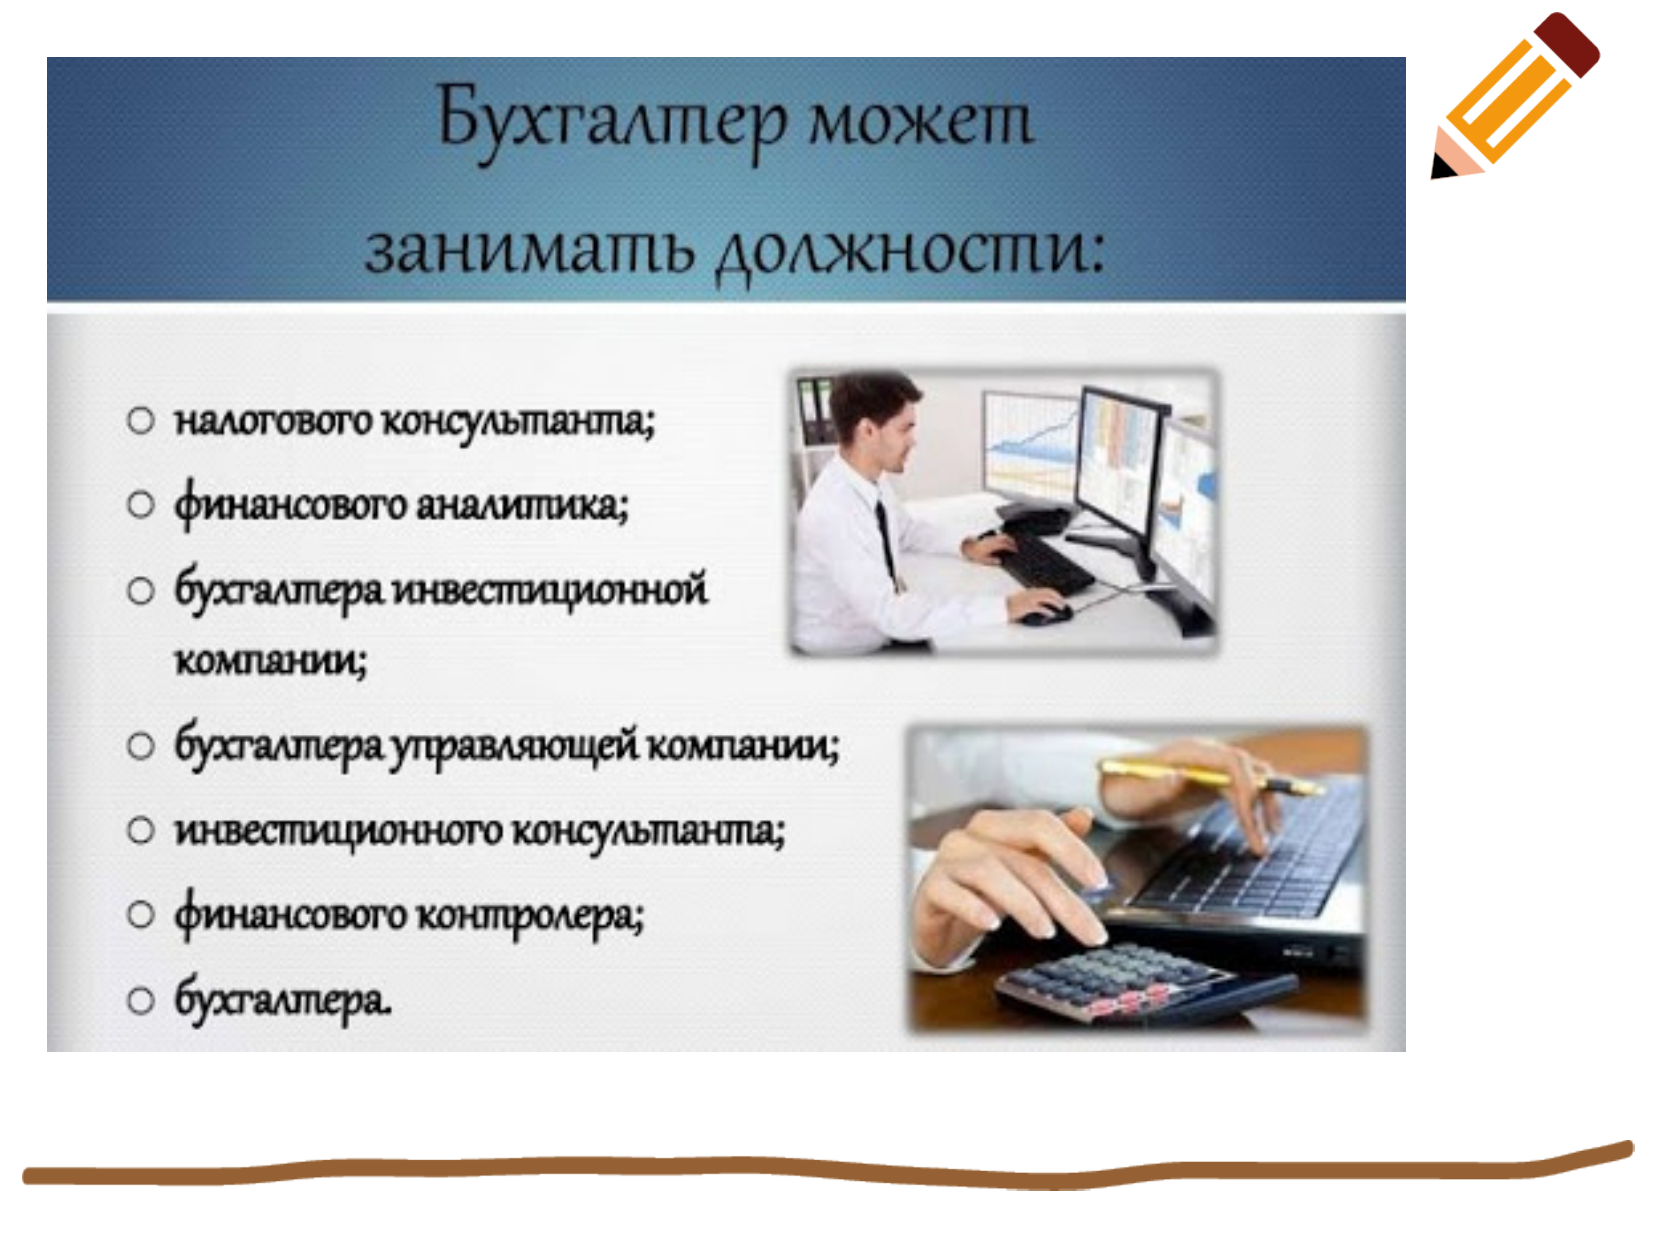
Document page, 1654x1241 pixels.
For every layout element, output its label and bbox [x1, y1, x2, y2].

picture [22, 1140, 1635, 1191]
picture [1430, 12, 1601, 181]
picture [47, 57, 1406, 1052]
